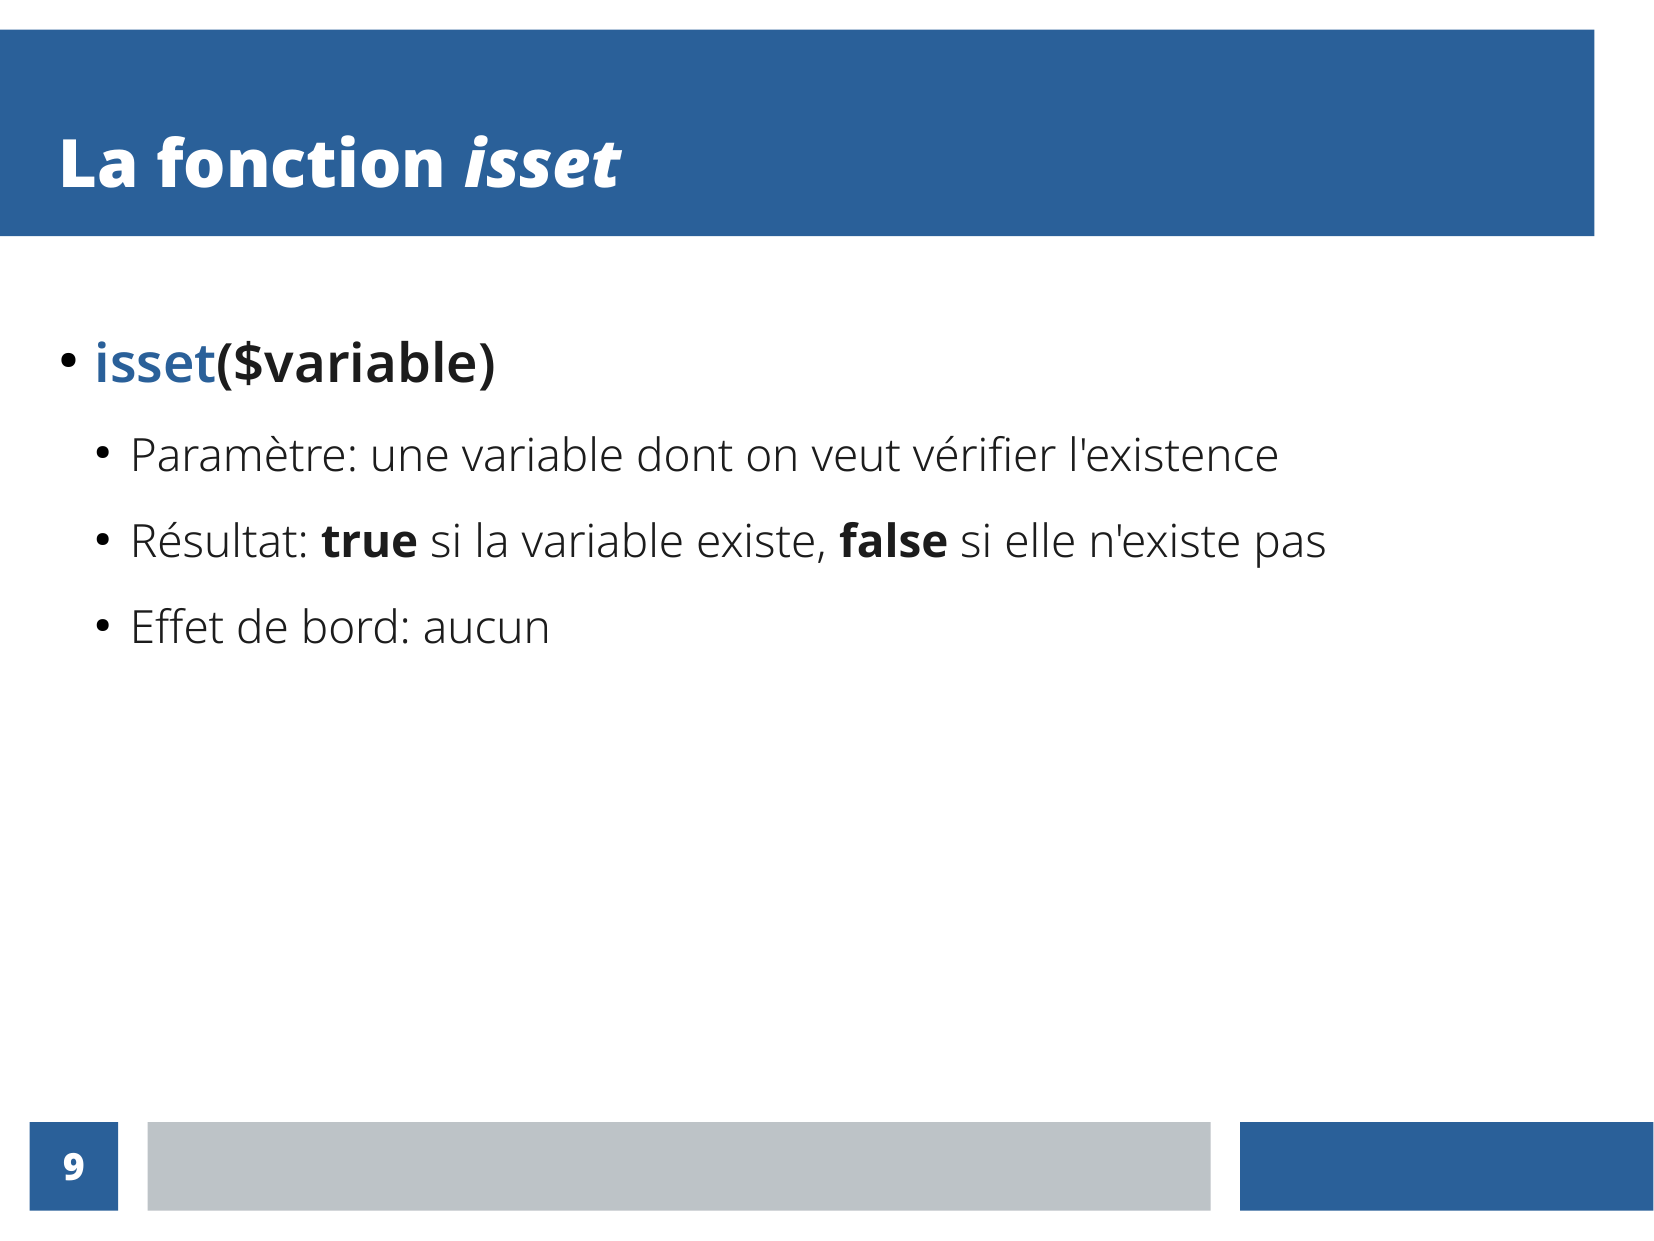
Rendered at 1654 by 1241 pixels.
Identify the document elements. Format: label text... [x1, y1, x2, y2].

title La fonction isset [59, 59, 1595, 207]
list isset($variable) Paramètre: une variable dont on veut vérifier l'existence Résultat: true si la variable existe, false si elle n'existe pas Effet de bord: aucun [59, 324, 1565, 1093]
